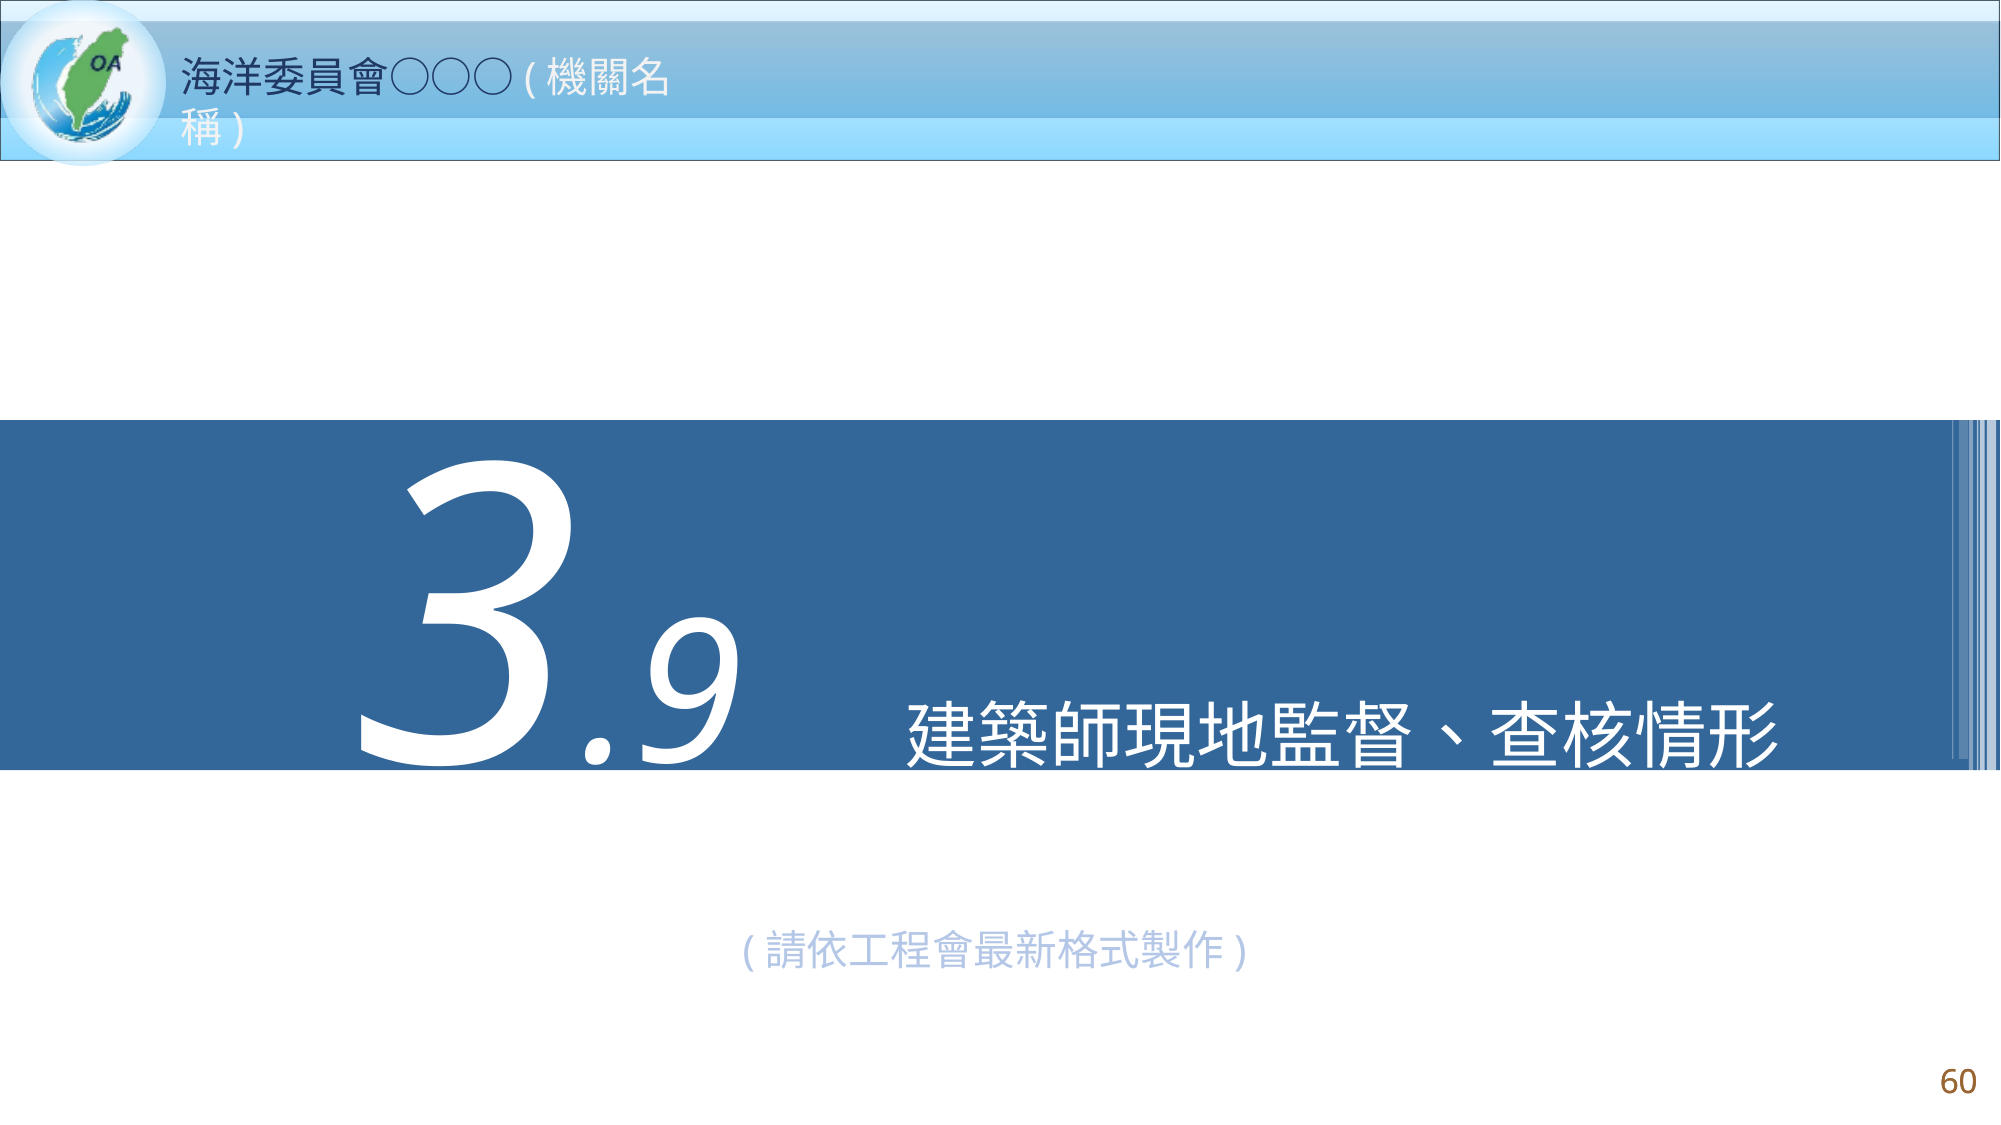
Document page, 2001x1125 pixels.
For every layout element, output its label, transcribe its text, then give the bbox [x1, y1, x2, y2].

picture [0, 0, 166, 166]
text_box [869, 417, 2000, 771]
text_box 3.9 [337, 338, 869, 786]
text_box (請依工程會最新格式製作) [0, 786, 2000, 1112]
text_box [0, 420, 337, 771]
text_box 建築師現地監督、查核情形 [889, 571, 2000, 897]
